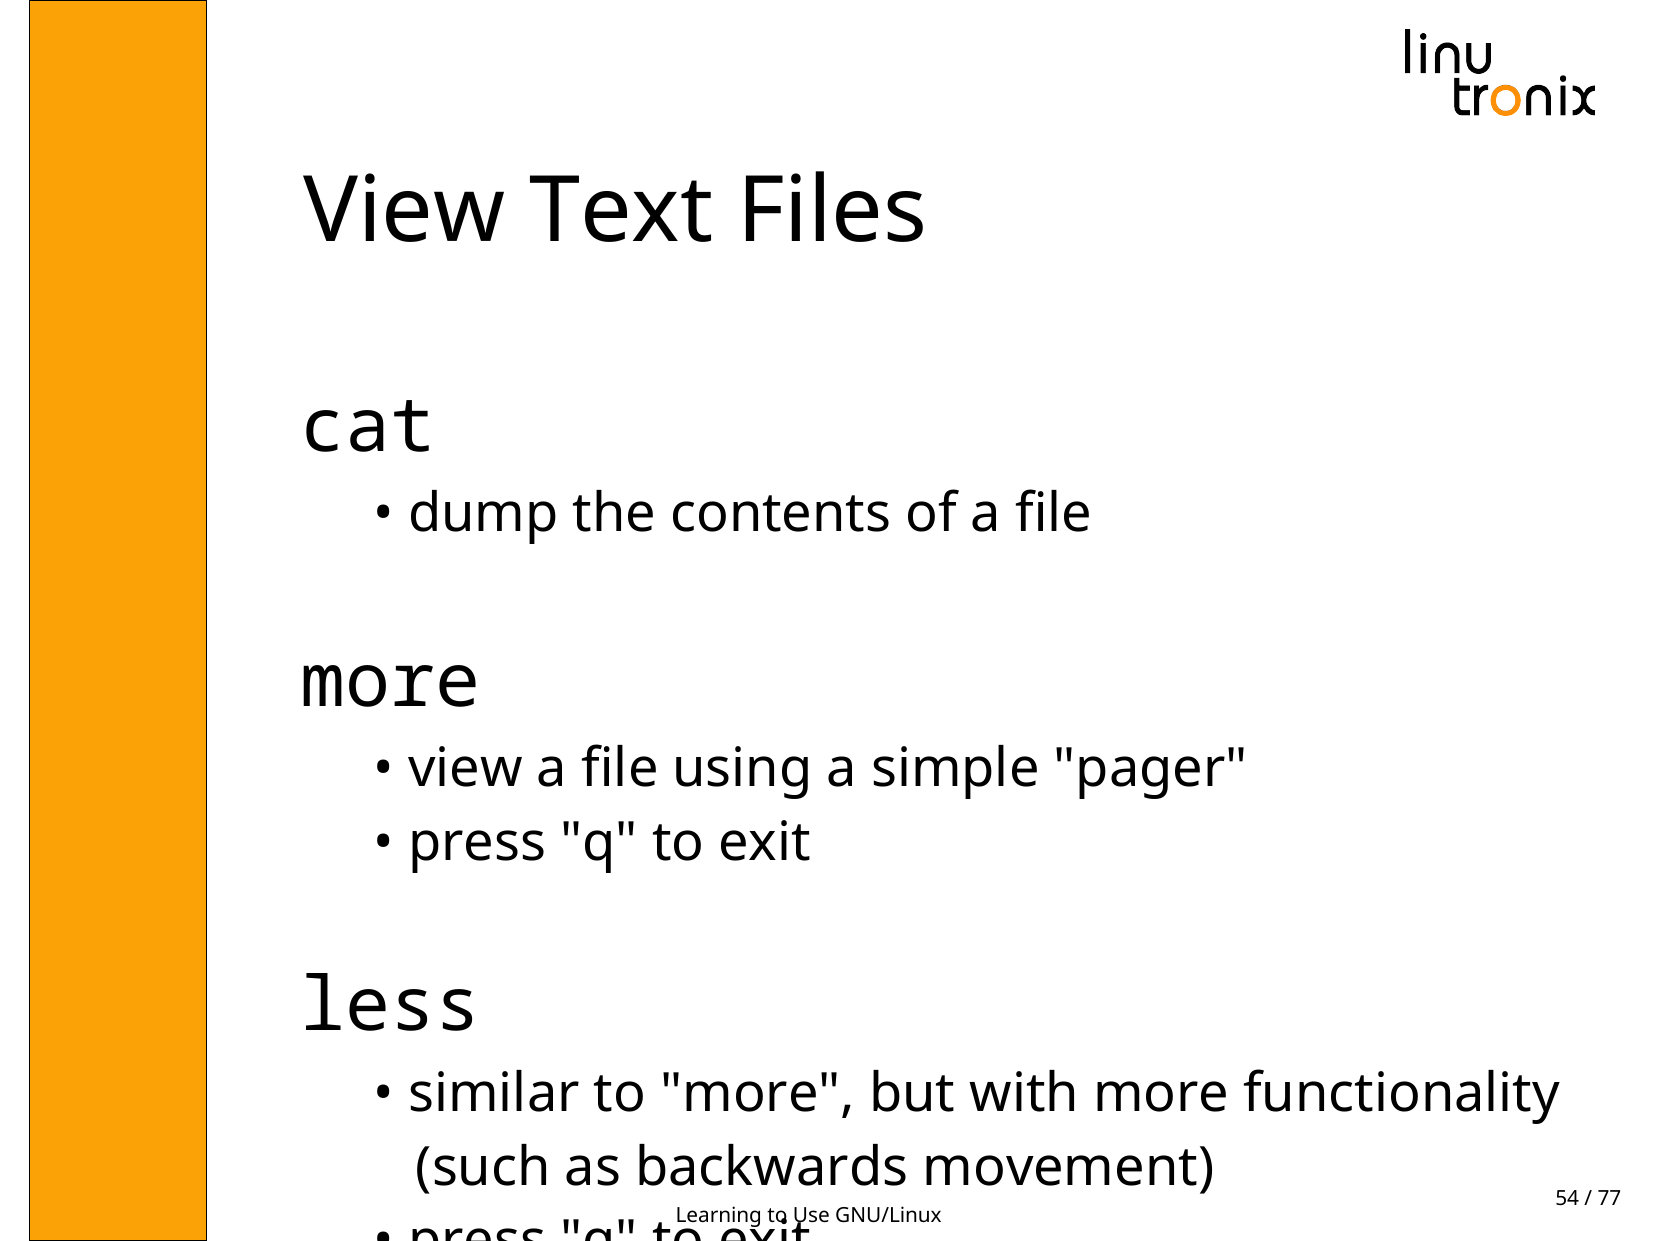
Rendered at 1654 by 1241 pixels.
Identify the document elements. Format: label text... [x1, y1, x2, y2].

text_box cat • dump the contents of a file more • view a file using a simple "pager" • press "q" to exit less • similar to "more", but with more functionality (such as backwards movement) • press "q" to exit [300, 370, 1654, 1142]
text_box View Text Files [303, 143, 966, 263]
picture [1405, 29, 1595, 116]
